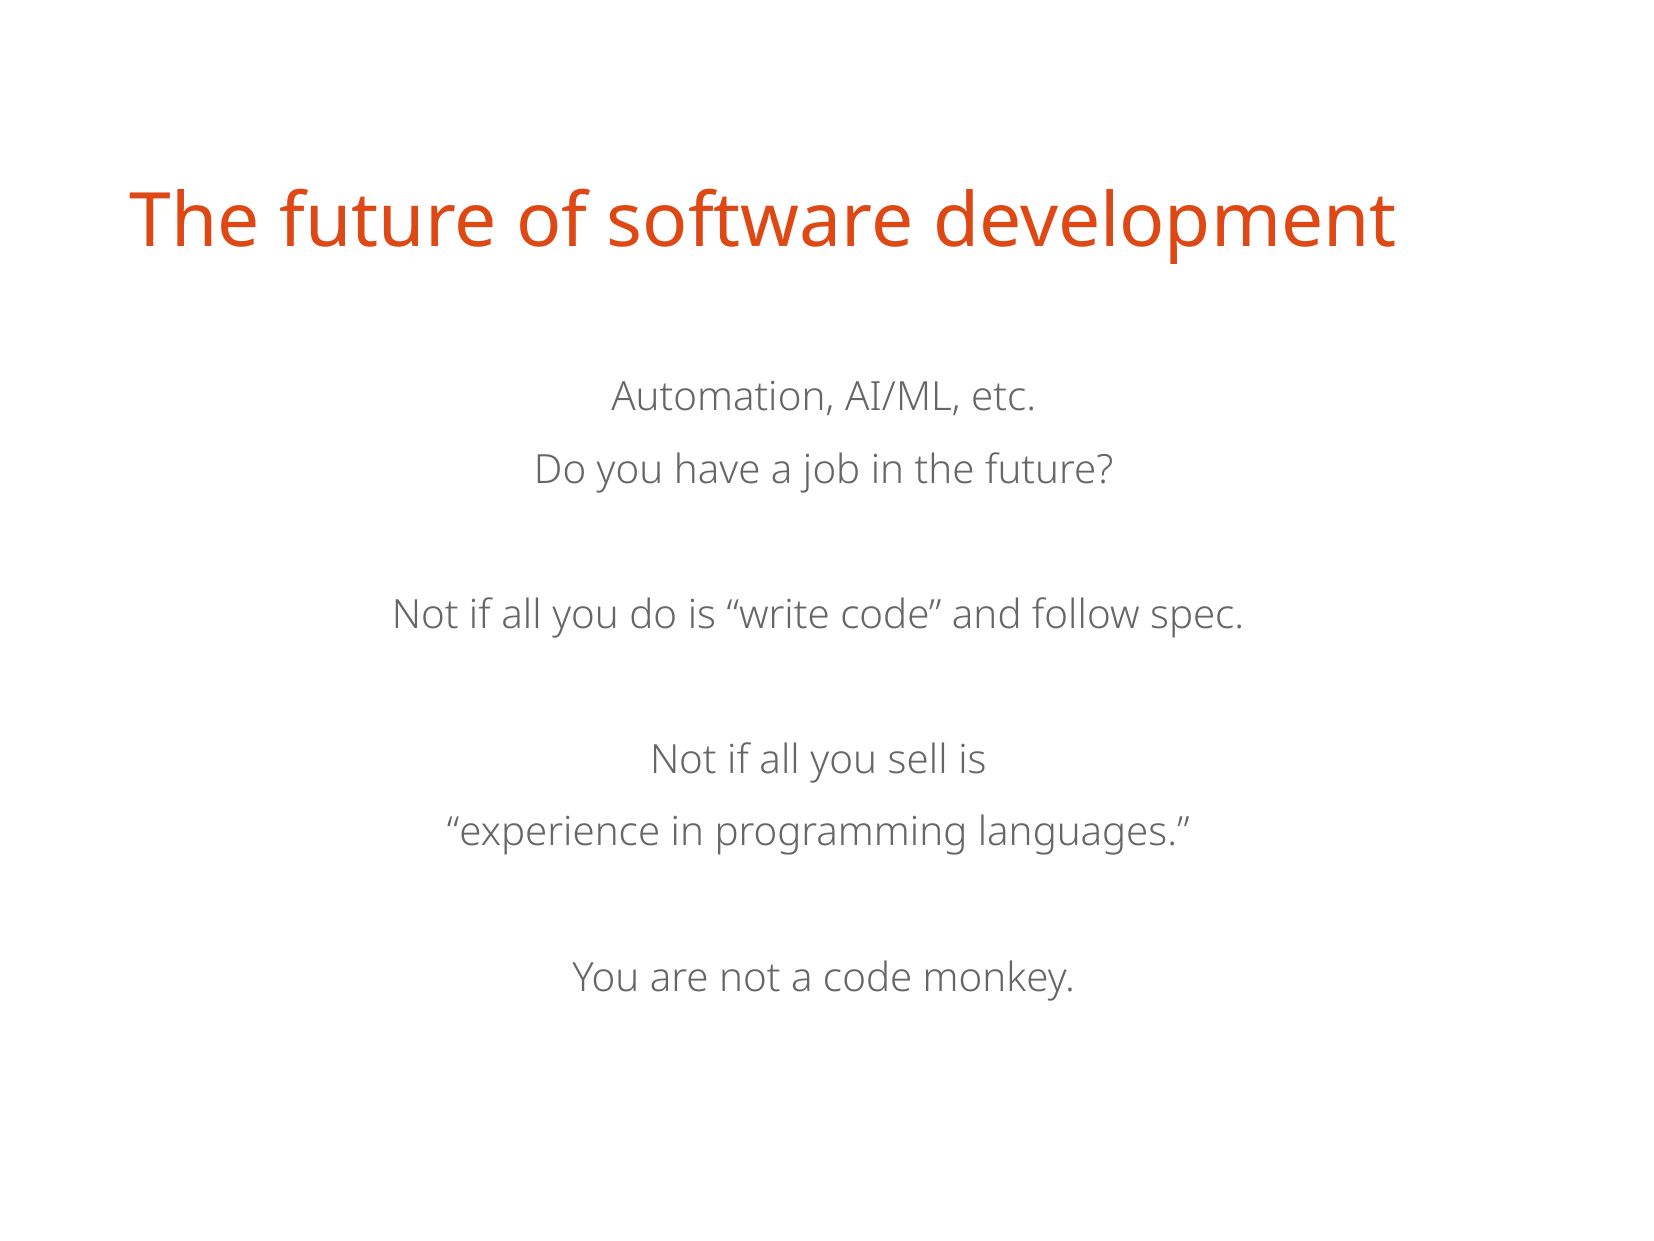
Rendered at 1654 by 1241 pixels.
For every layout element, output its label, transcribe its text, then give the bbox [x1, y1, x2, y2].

list Automation, AI/ML, etc. Do you have a job in the future? Not if all you do is “write code” and follow spec. Not if all you sell is “experience in programming languages.” You are not a code monkey. [129, 295, 1518, 1010]
title The future of software development [129, 153, 1518, 281]
